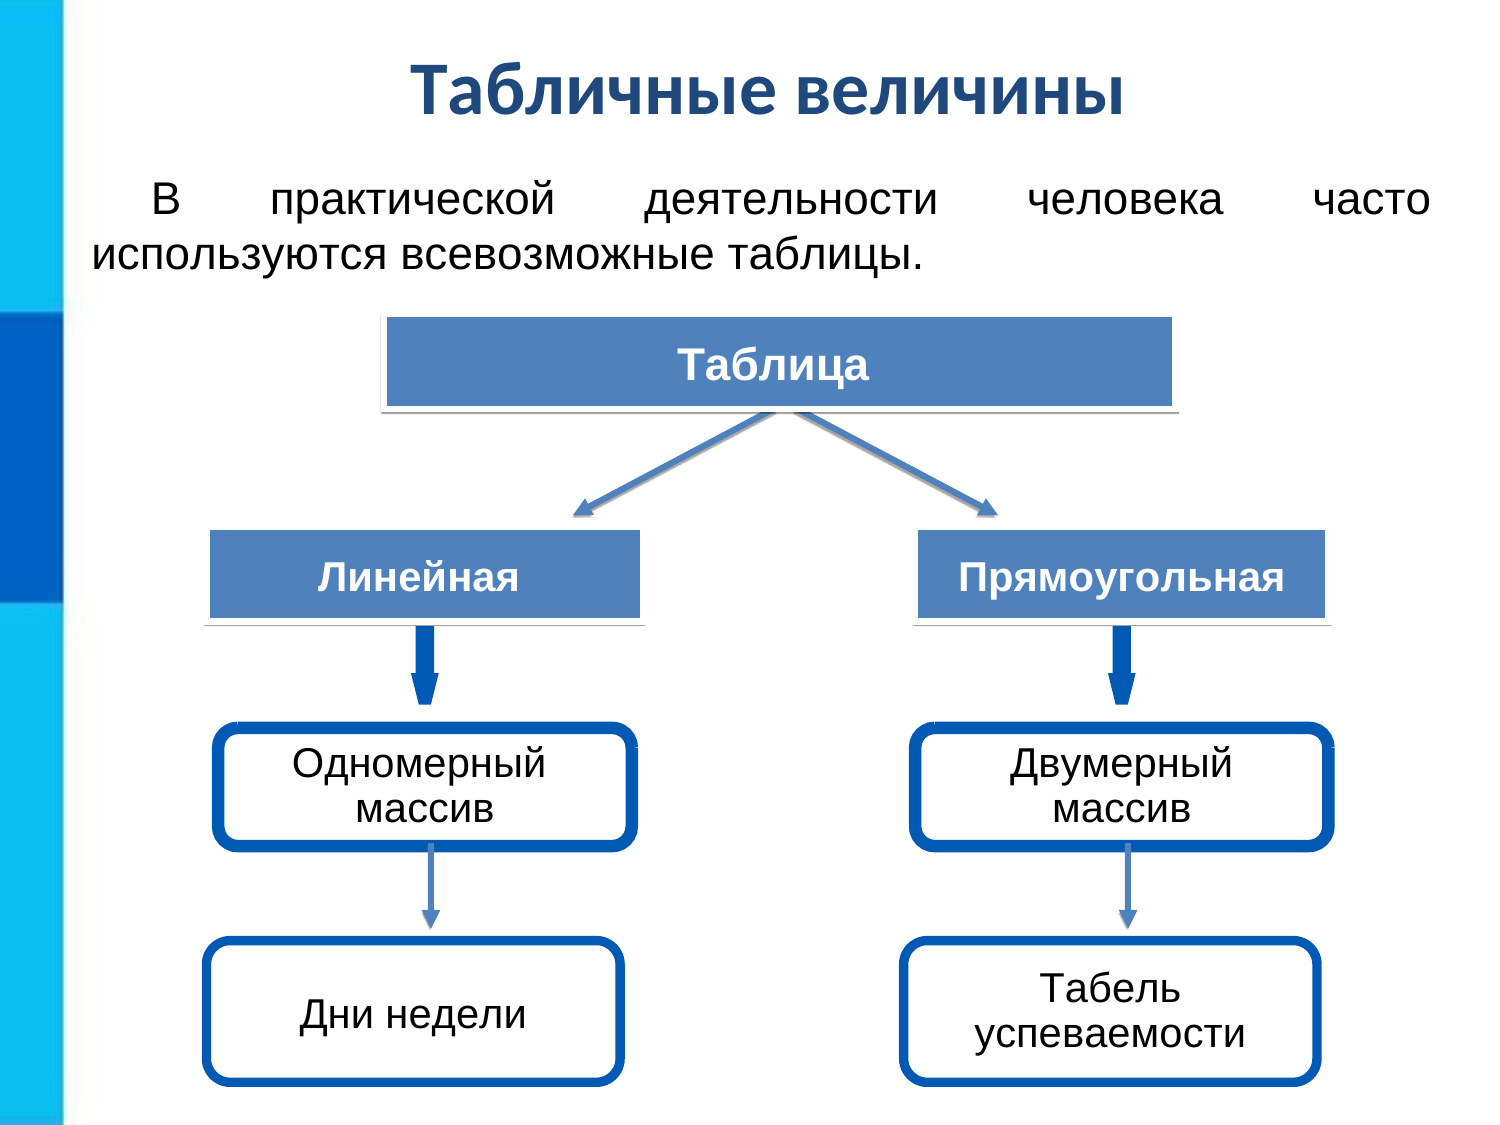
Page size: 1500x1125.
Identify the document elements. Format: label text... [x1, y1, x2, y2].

text_box Дни недели [206, 940, 621, 1083]
picture [0, 0, 1500, 1125]
text_box Линейная [206, 527, 644, 622]
text_box В практической деятельности человека часто используются всевозможные таблицы. [76, 160, 1447, 287]
text_box Прямоугольная [915, 527, 1329, 622]
text_box Таблица [383, 314, 1176, 409]
text_box Табель успеваемости [903, 940, 1317, 1083]
text_box Двумерный массив [915, 727, 1329, 847]
text_box Табличные величины [112, 30, 1425, 138]
text_box Одномерный массив [218, 727, 632, 847]
